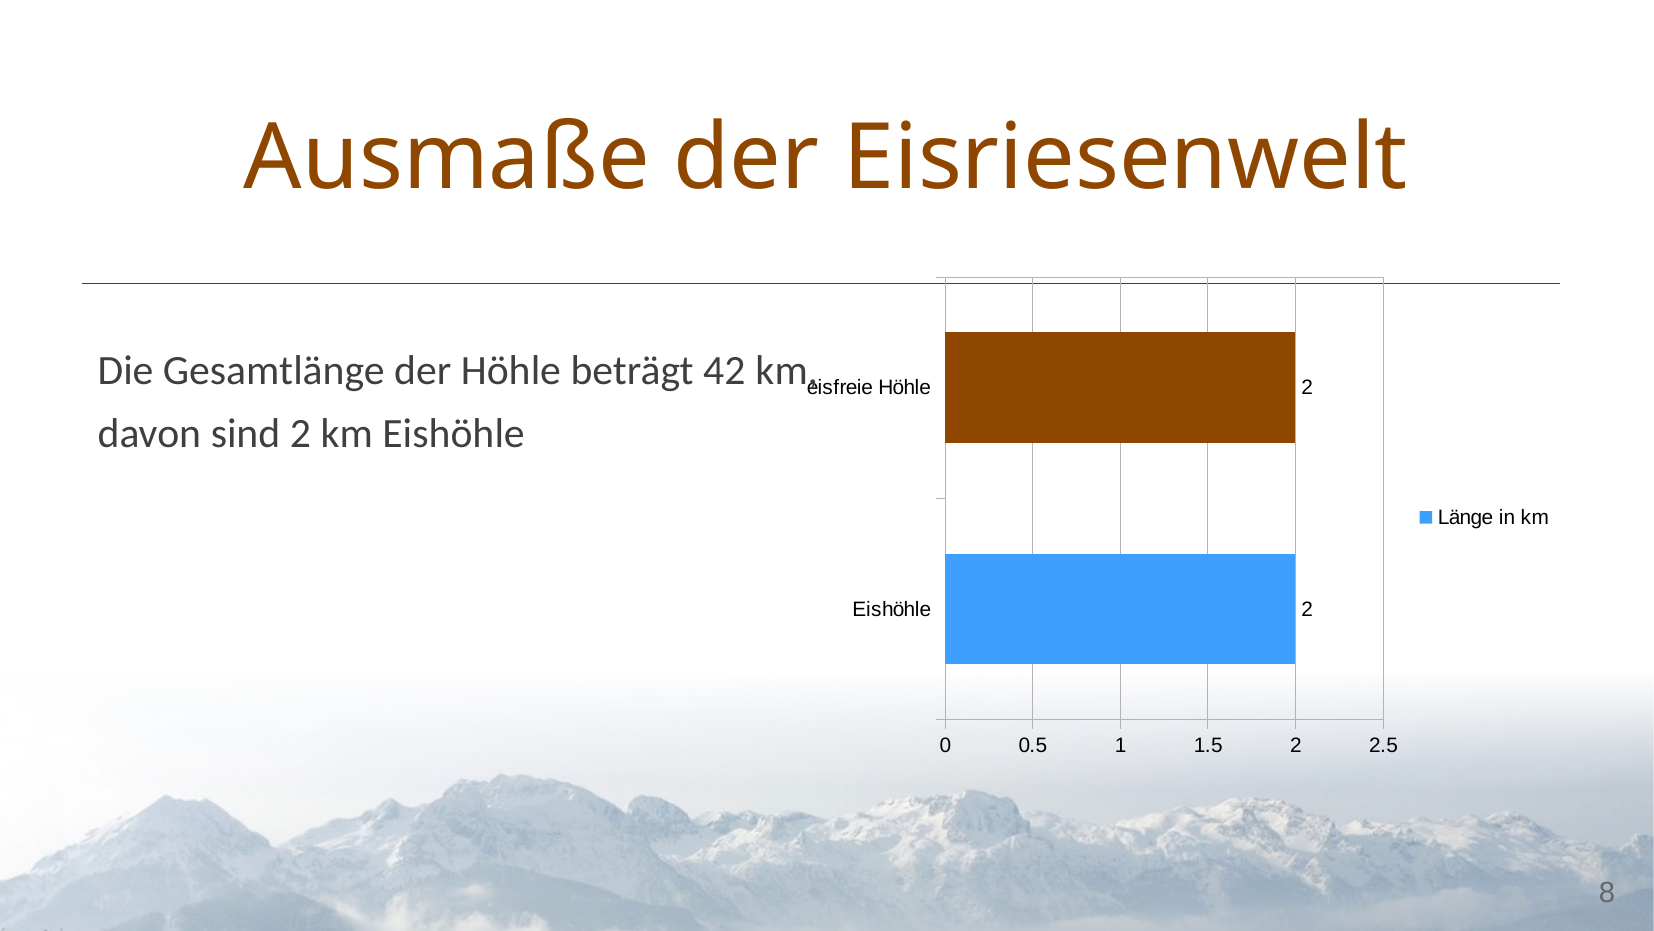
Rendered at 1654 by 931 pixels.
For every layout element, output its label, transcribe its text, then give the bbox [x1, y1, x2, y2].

title Ausmaße der Eisriesenwelt [82, 49, 1571, 257]
chart [791, 267, 1569, 768]
text_box Die Gesamtlänge der Höhle beträgt 42 km, davon sind 2 km Eishöhle [82, 325, 851, 508]
